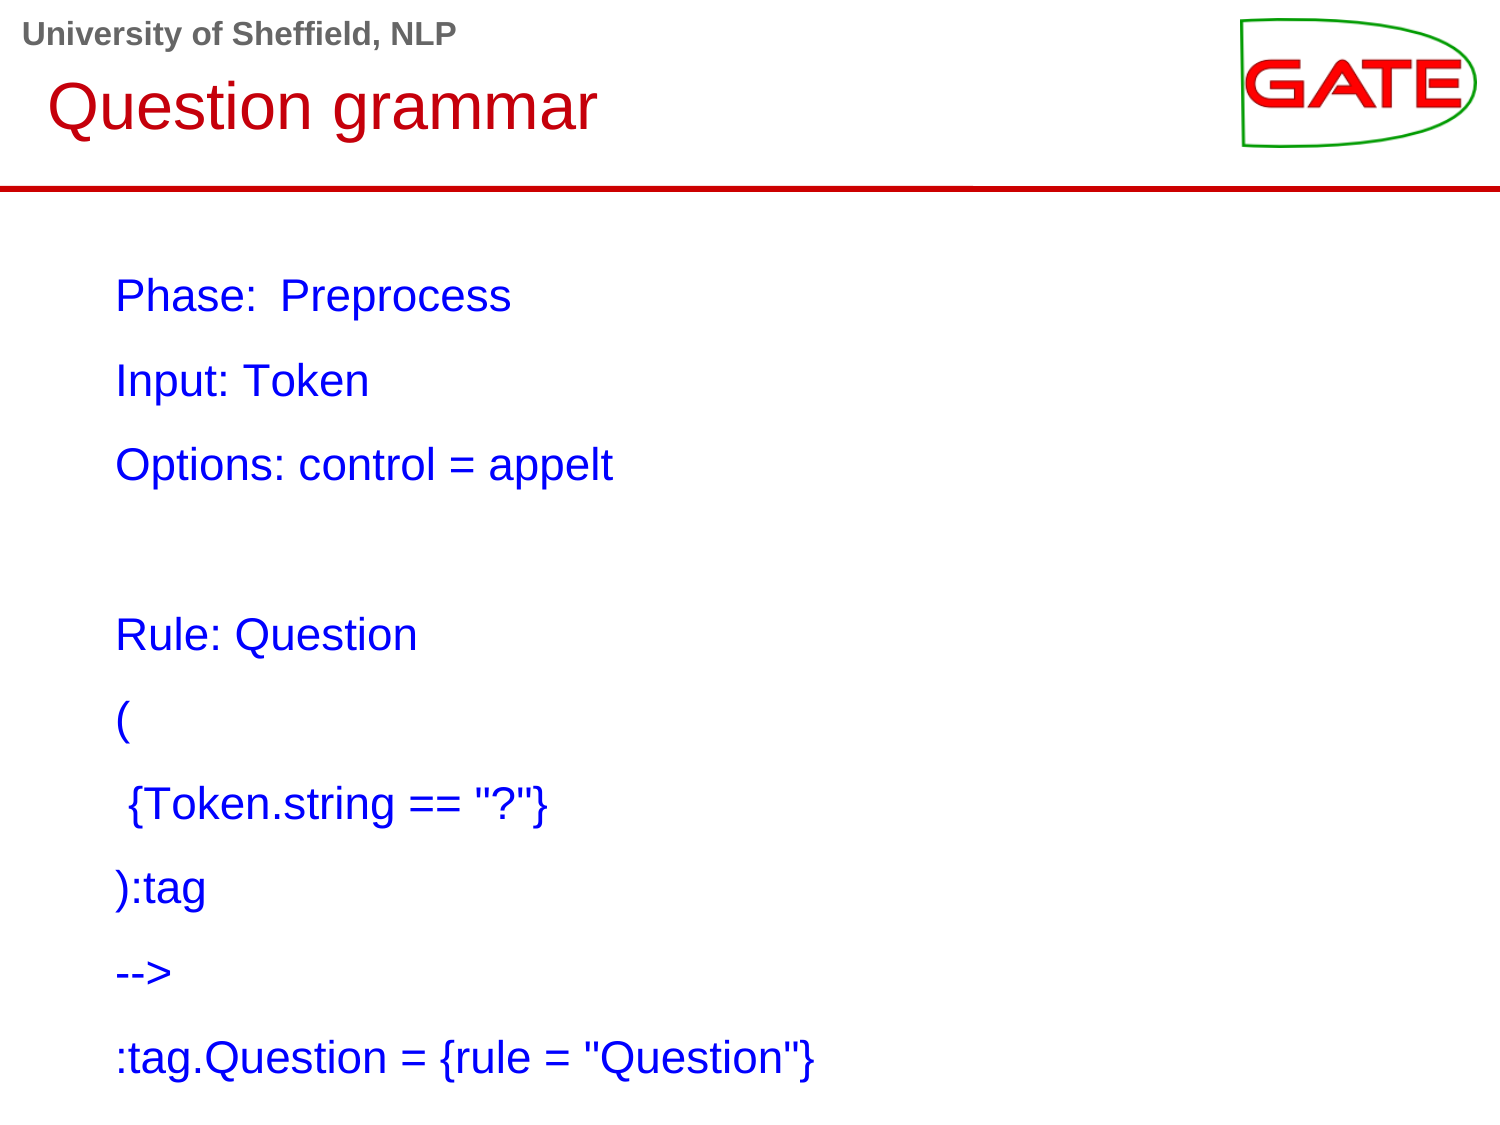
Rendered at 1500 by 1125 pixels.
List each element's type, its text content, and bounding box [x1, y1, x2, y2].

list Phase: Preprocess Input: Token Options: control = appelt Rule: Question ( {Token.string == "?"} ):tag --> :tag.Question = {rule = "Question"} [59, 265, 1471, 1053]
picture [1240, 18, 1477, 148]
title Question grammar [47, 47, 1267, 168]
